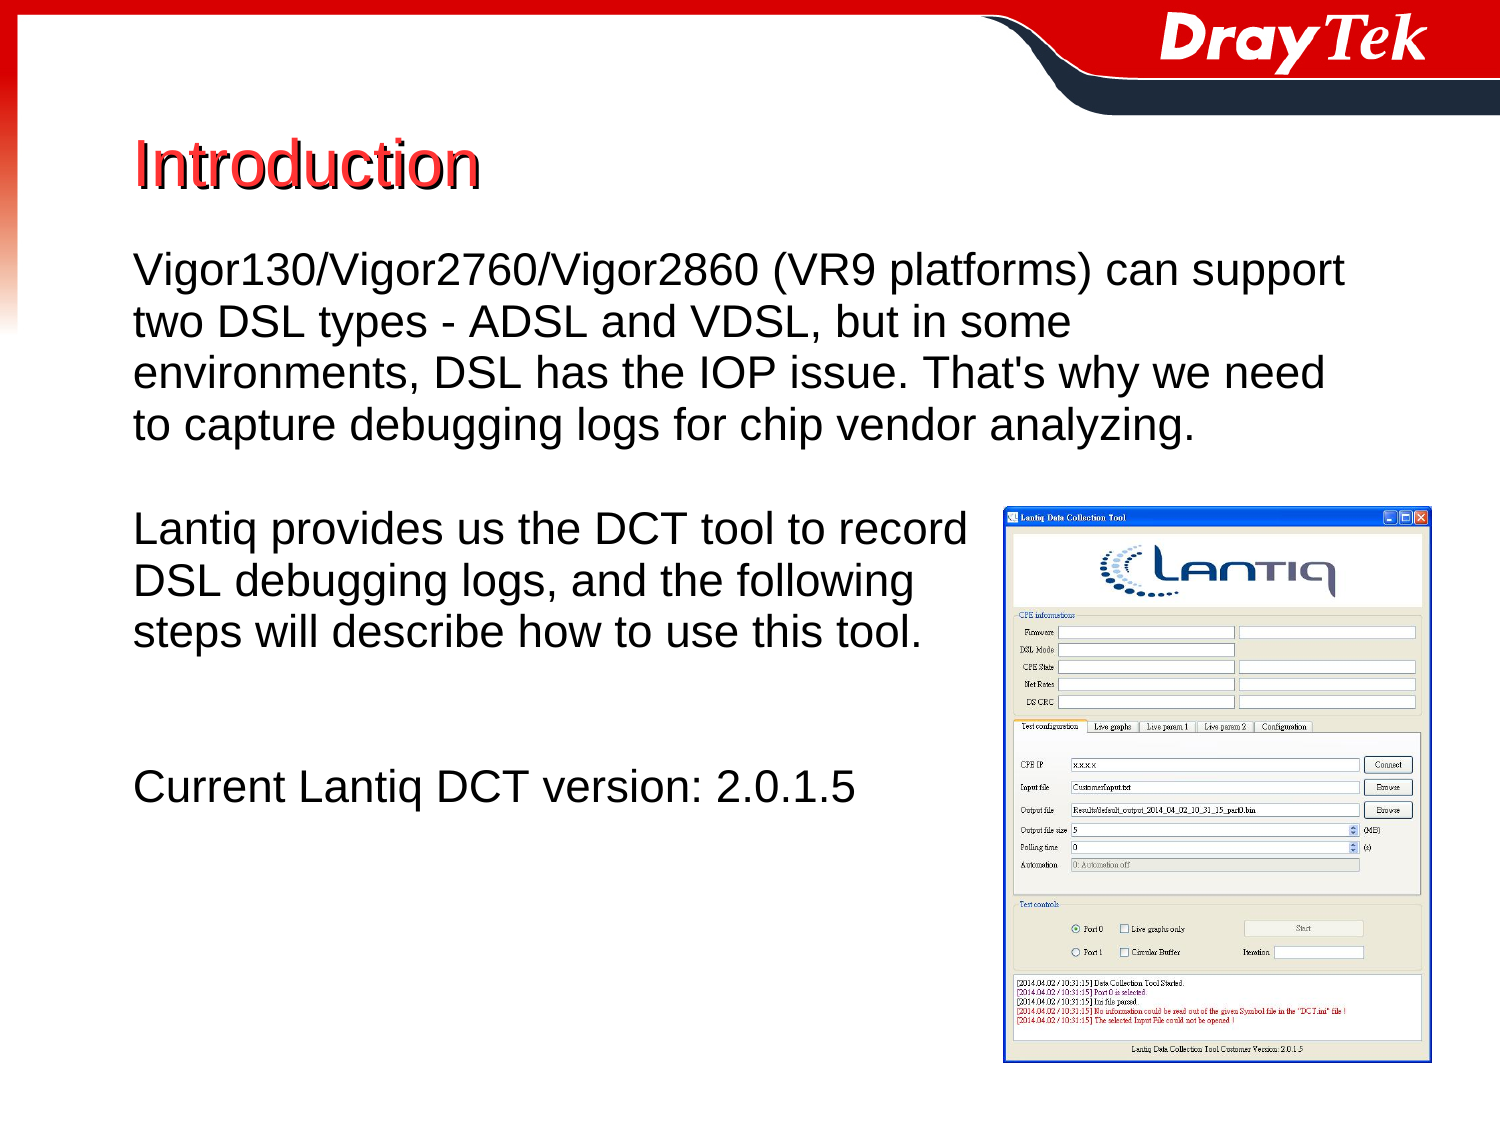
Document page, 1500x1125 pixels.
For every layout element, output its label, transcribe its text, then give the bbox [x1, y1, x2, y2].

text_box Vigor130/Vigor2760/Vigor2860 (VR9 platforms) can support two DSL types - ADSL and VDSL, but in some environments, DSL has the IOP issue. That's why we need to capture debugging logs for chip vendor analyzing. Lantiq provides us the DCT tool to record DSL debugging logs, and the following steps will describe how to use this tool. Current Lantiq DCT version: 2.0.1.5 [118, 236, 1388, 829]
picture [0, 0, 1500, 1125]
text_box Introduction [118, 118, 1069, 236]
